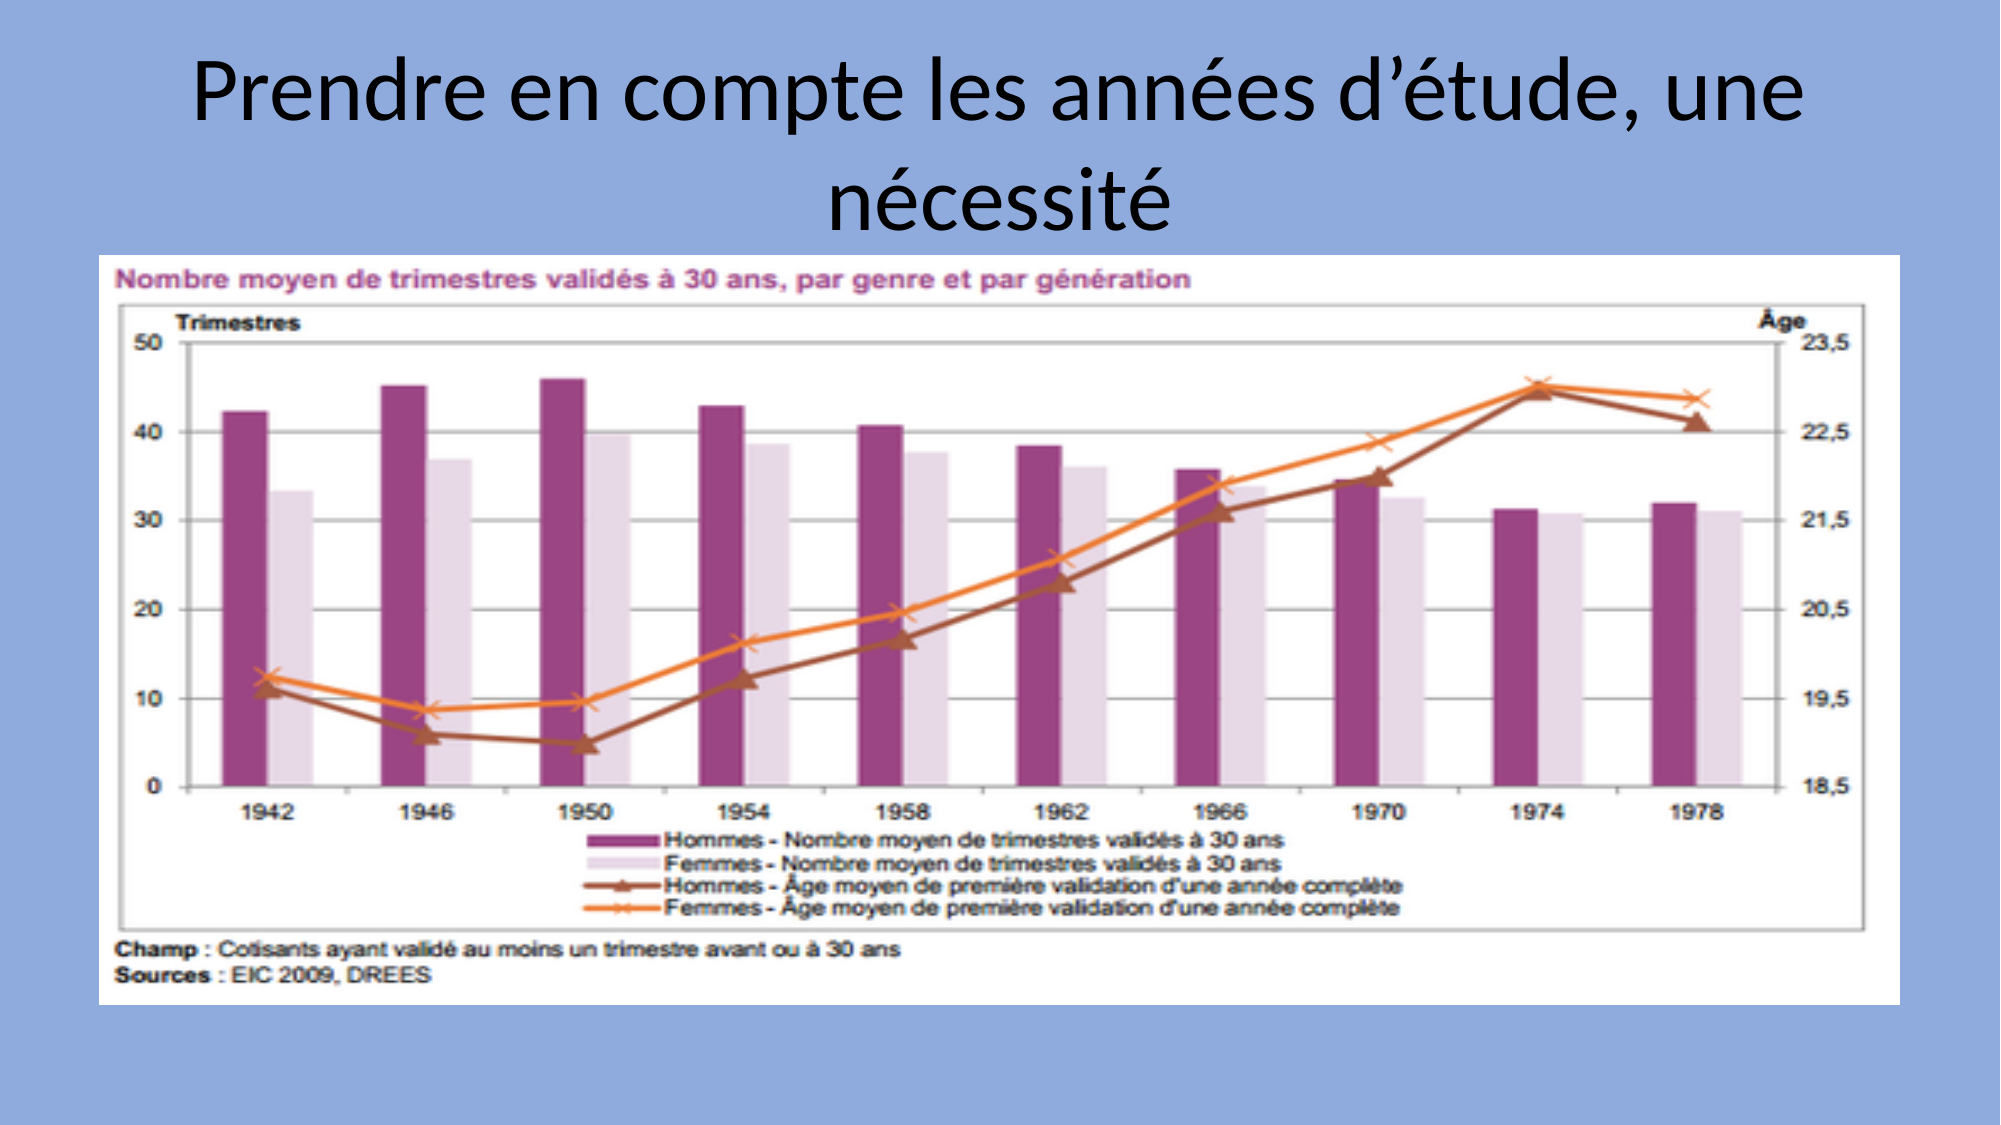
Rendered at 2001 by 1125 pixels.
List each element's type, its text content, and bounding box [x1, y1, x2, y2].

text_box Prendre en compte les années d’étude, une nécessité [99, 45, 1900, 233]
picture [99, 255, 1900, 1005]
